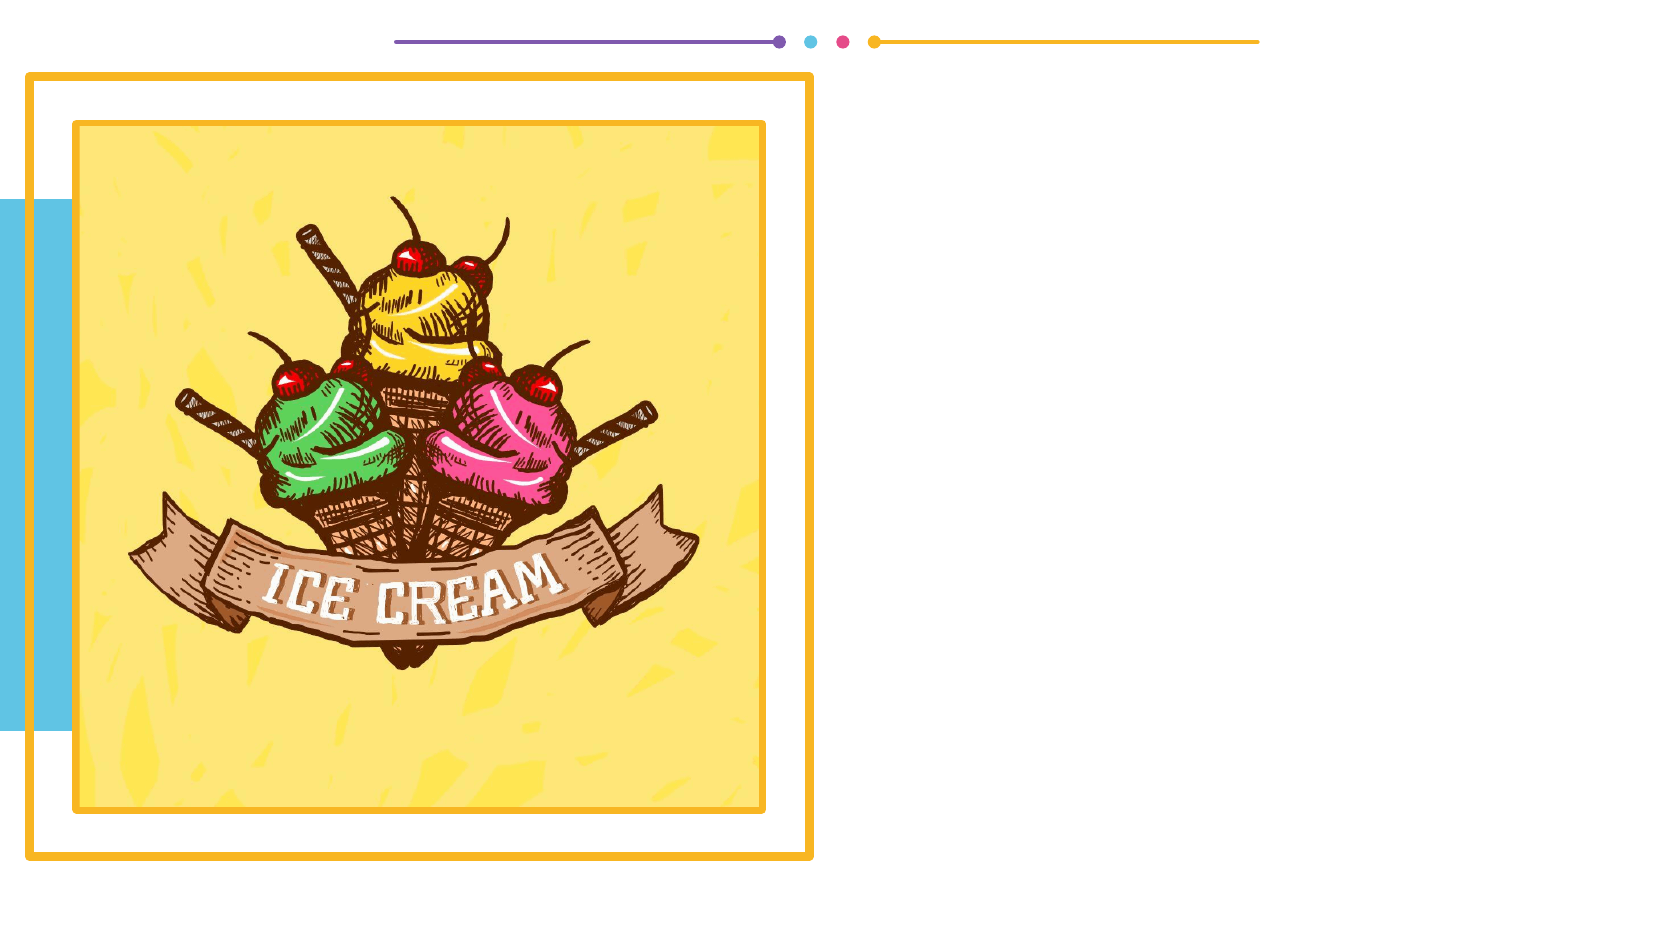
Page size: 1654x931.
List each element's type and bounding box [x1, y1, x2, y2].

text_box [80, 127, 759, 806]
